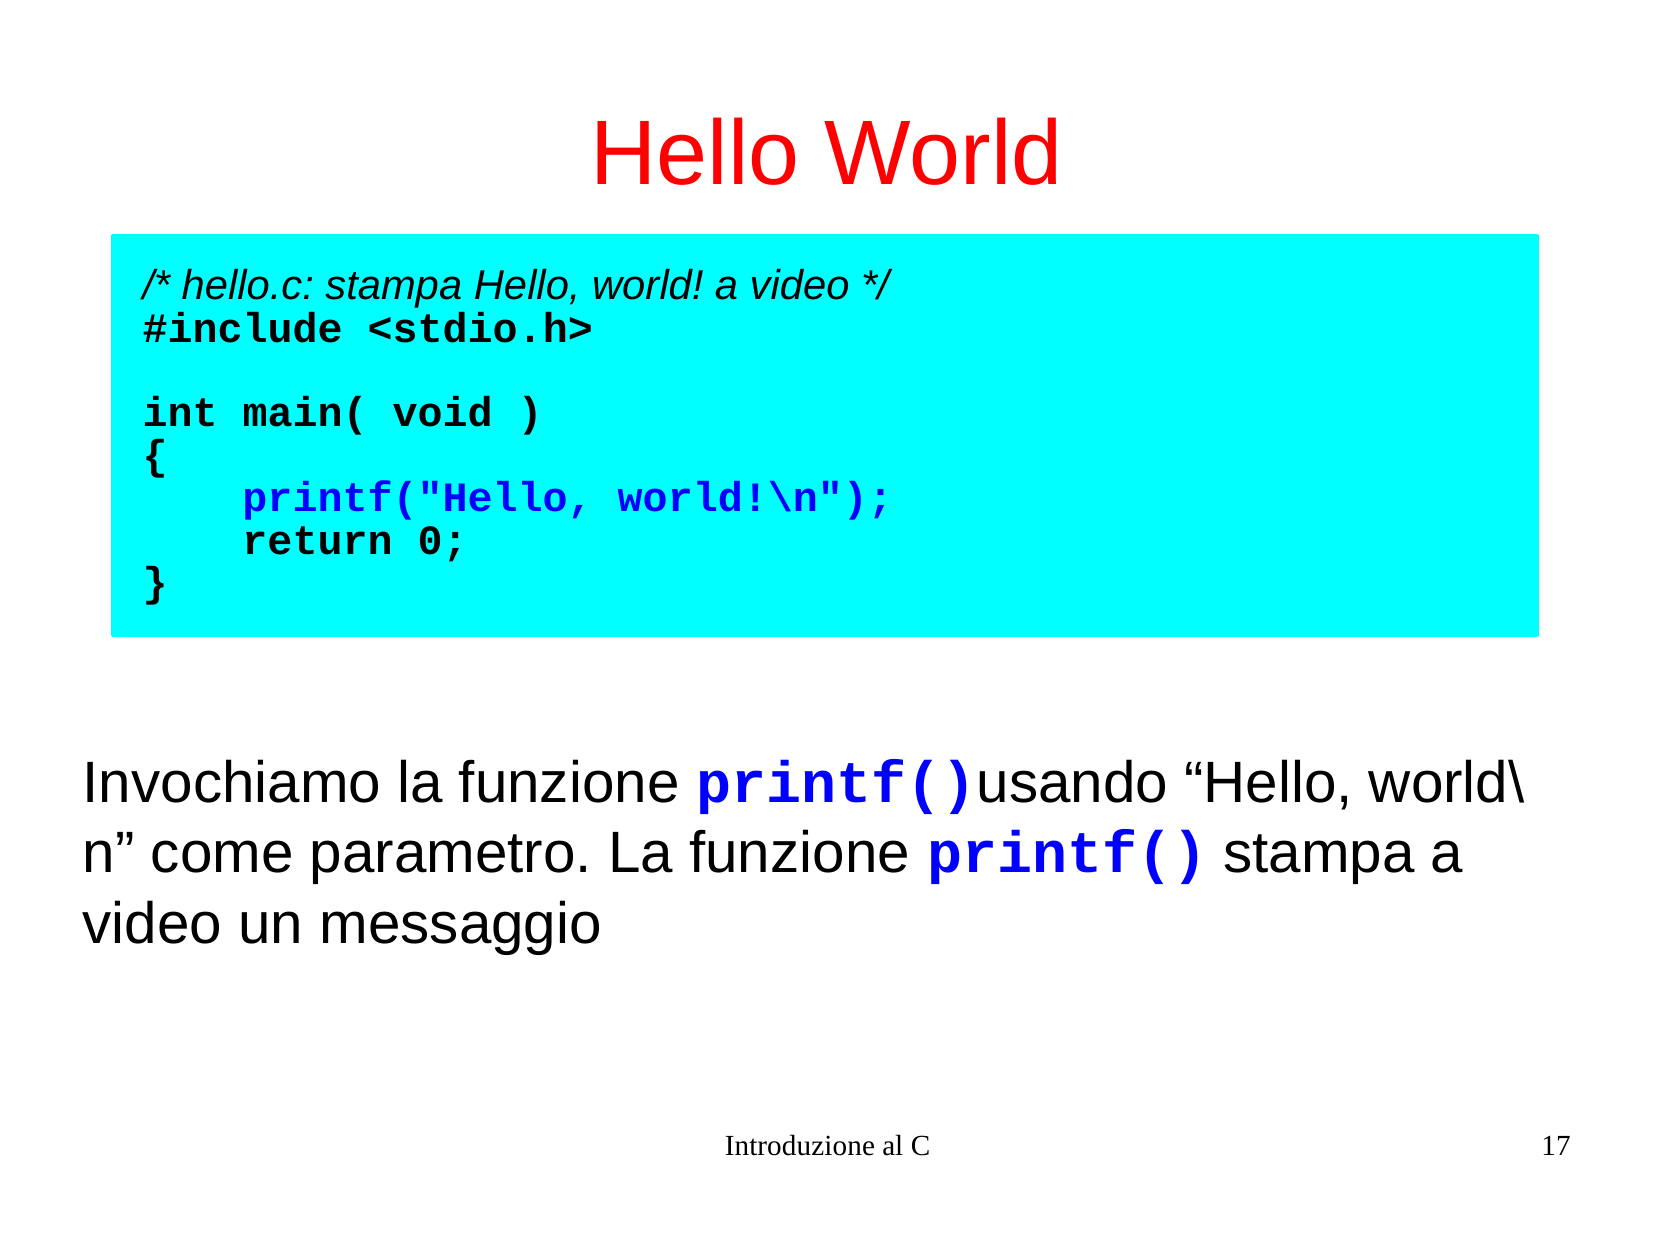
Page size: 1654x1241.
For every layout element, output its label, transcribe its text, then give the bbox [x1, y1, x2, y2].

text_box /* hello.c: stampa Hello, world! a video */ #include <stdio.h> int main( void ) { printf("Hello, world!\n"); return 0; } [112, 235, 1538, 636]
list Invochiamo la funzione printf()usando “Hello, world\n” come parametro. La funzione printf() stampa a video un messaggio [82, 750, 1571, 1088]
title Hello World [82, 49, 1571, 257]
